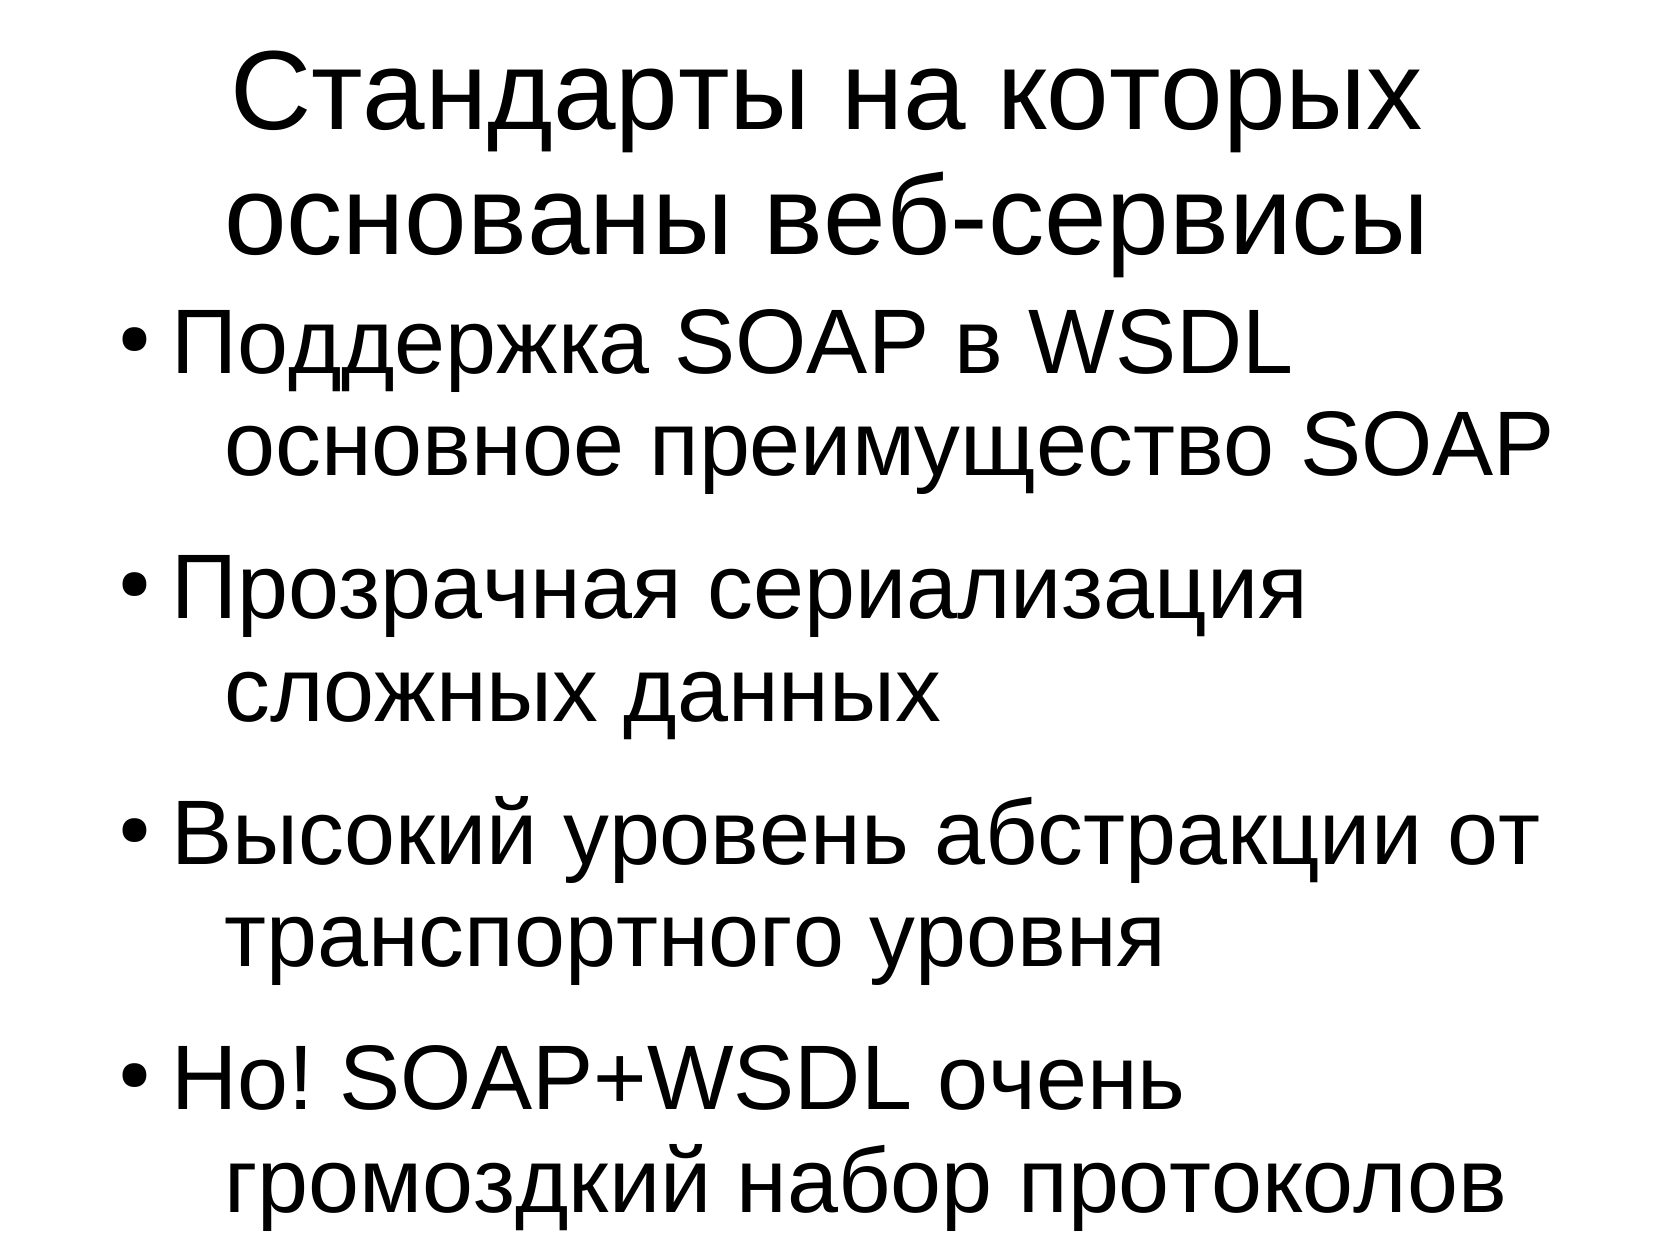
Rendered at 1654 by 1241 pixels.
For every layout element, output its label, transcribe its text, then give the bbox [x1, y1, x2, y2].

title Стандарты на которых основаны веб-сервисы [82, 27, 1571, 279]
list Поддержка SOAP в WSDL основное преимущество SOAP Прозрачная сериализация сложных данных Высокий уровень абстракции от транспортного уровня Но! SOAP+WSDL очень громоздкий набор протоколов [82, 290, 1571, 1232]
